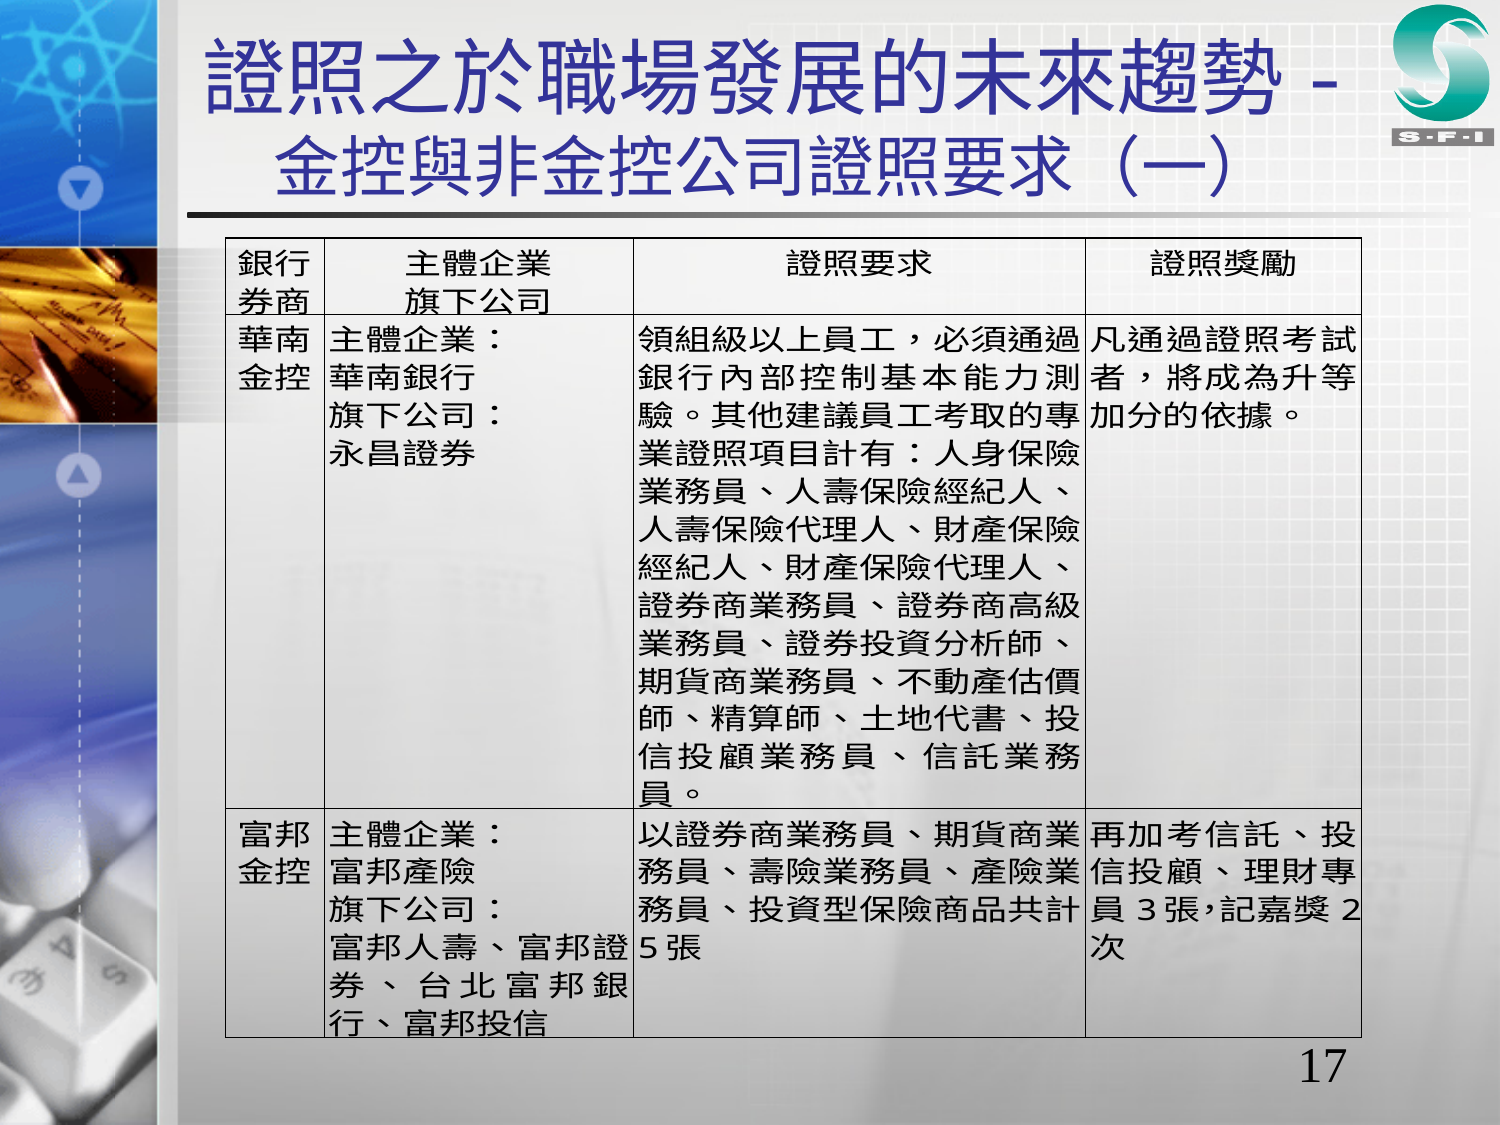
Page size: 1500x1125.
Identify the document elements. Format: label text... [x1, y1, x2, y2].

chart [225, 237, 1375, 1067]
picture [0, 0, 1500, 1125]
title 證照之於職場發展的未來趨勢- 金控與非金控公司證照要求（一） [187, 37, 1362, 213]
